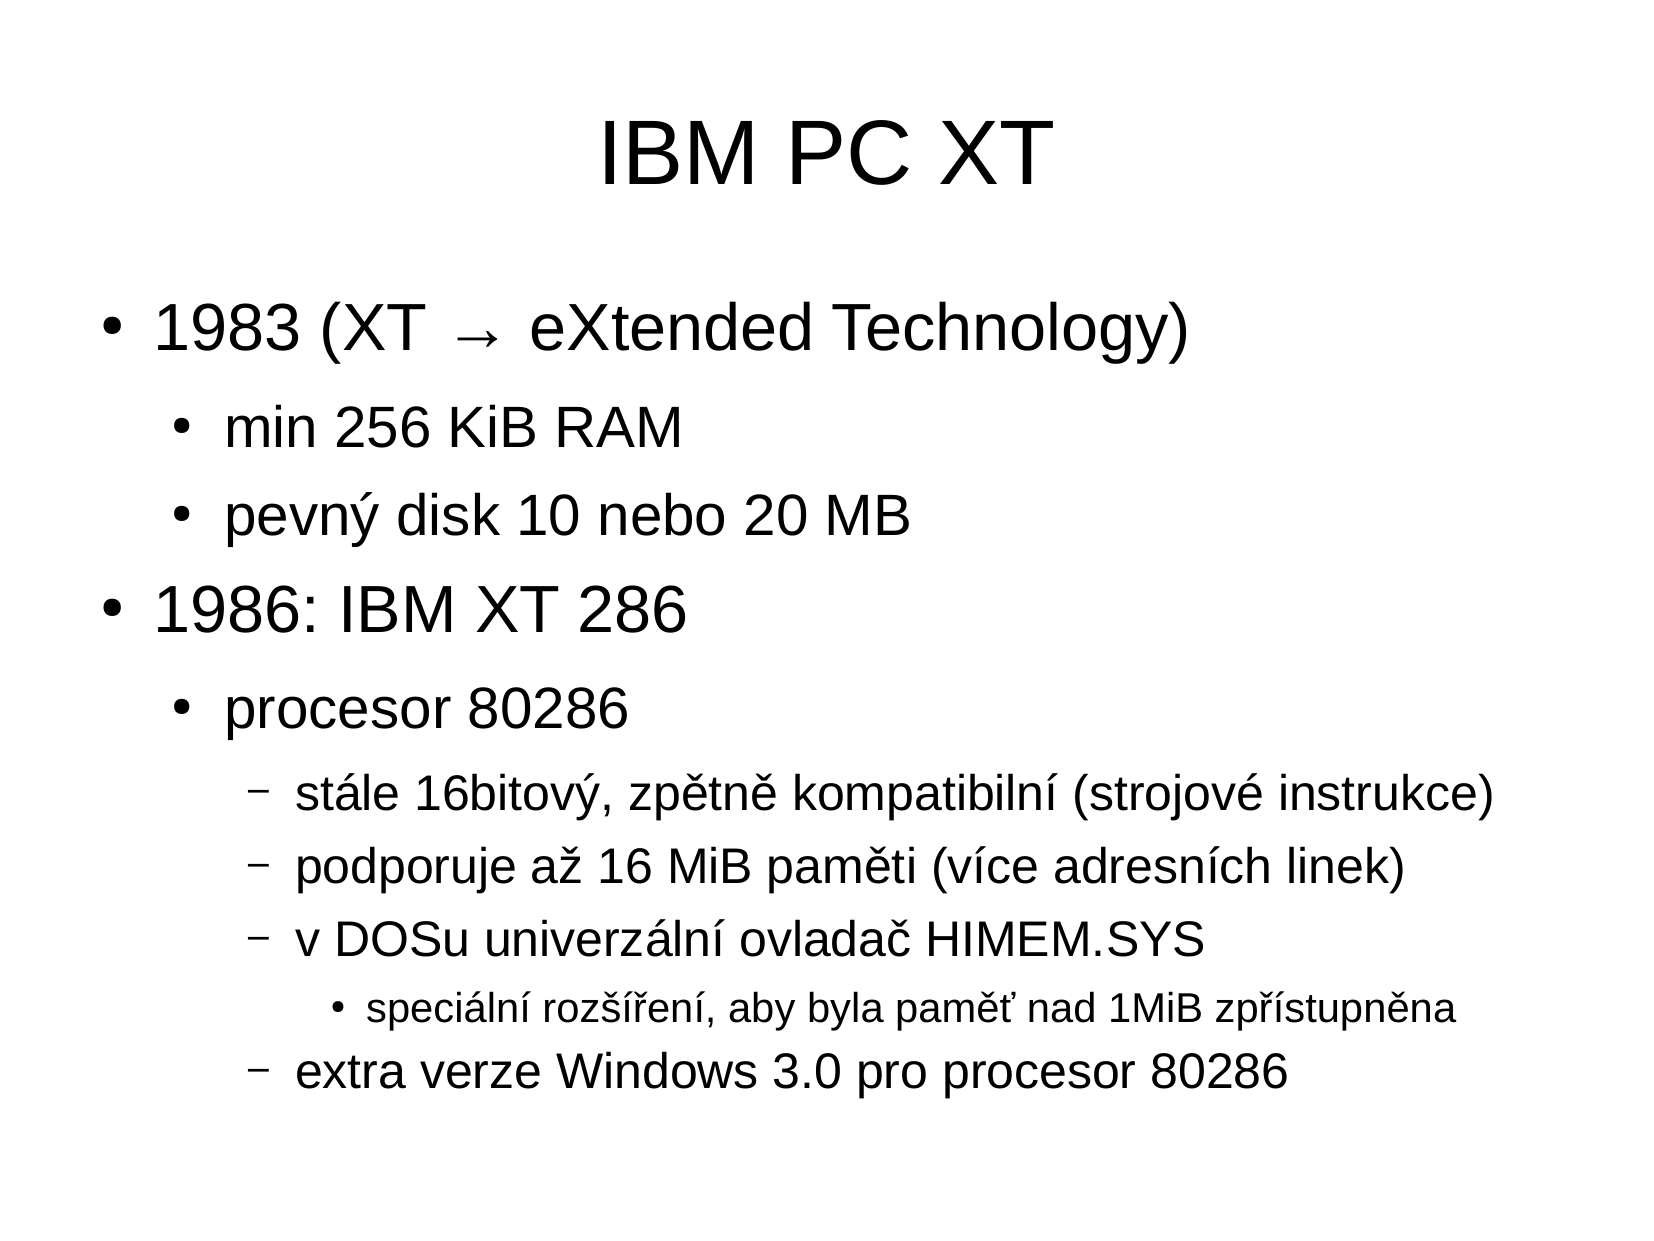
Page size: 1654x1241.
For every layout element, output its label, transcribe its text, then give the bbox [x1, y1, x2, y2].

title IBM PC XT [82, 49, 1571, 257]
list 1983 (XT → eXtended Technology) min 256 KiB RAM pevný disk 10 nebo 20 MB 1986: IBM XT 286 procesor 80286 stále 16bitový, zpětně kompatibilní (strojové instrukce) podporuje až 16 MiB paměti (více adresních linek) v DOSu univerzální ovladač HIMEM.SYS speciální rozšíření, aby byla paměť nad 1MiB zpřístupněna extra verze Windows 3.0 pro procesor 80286 [82, 290, 1571, 1109]
